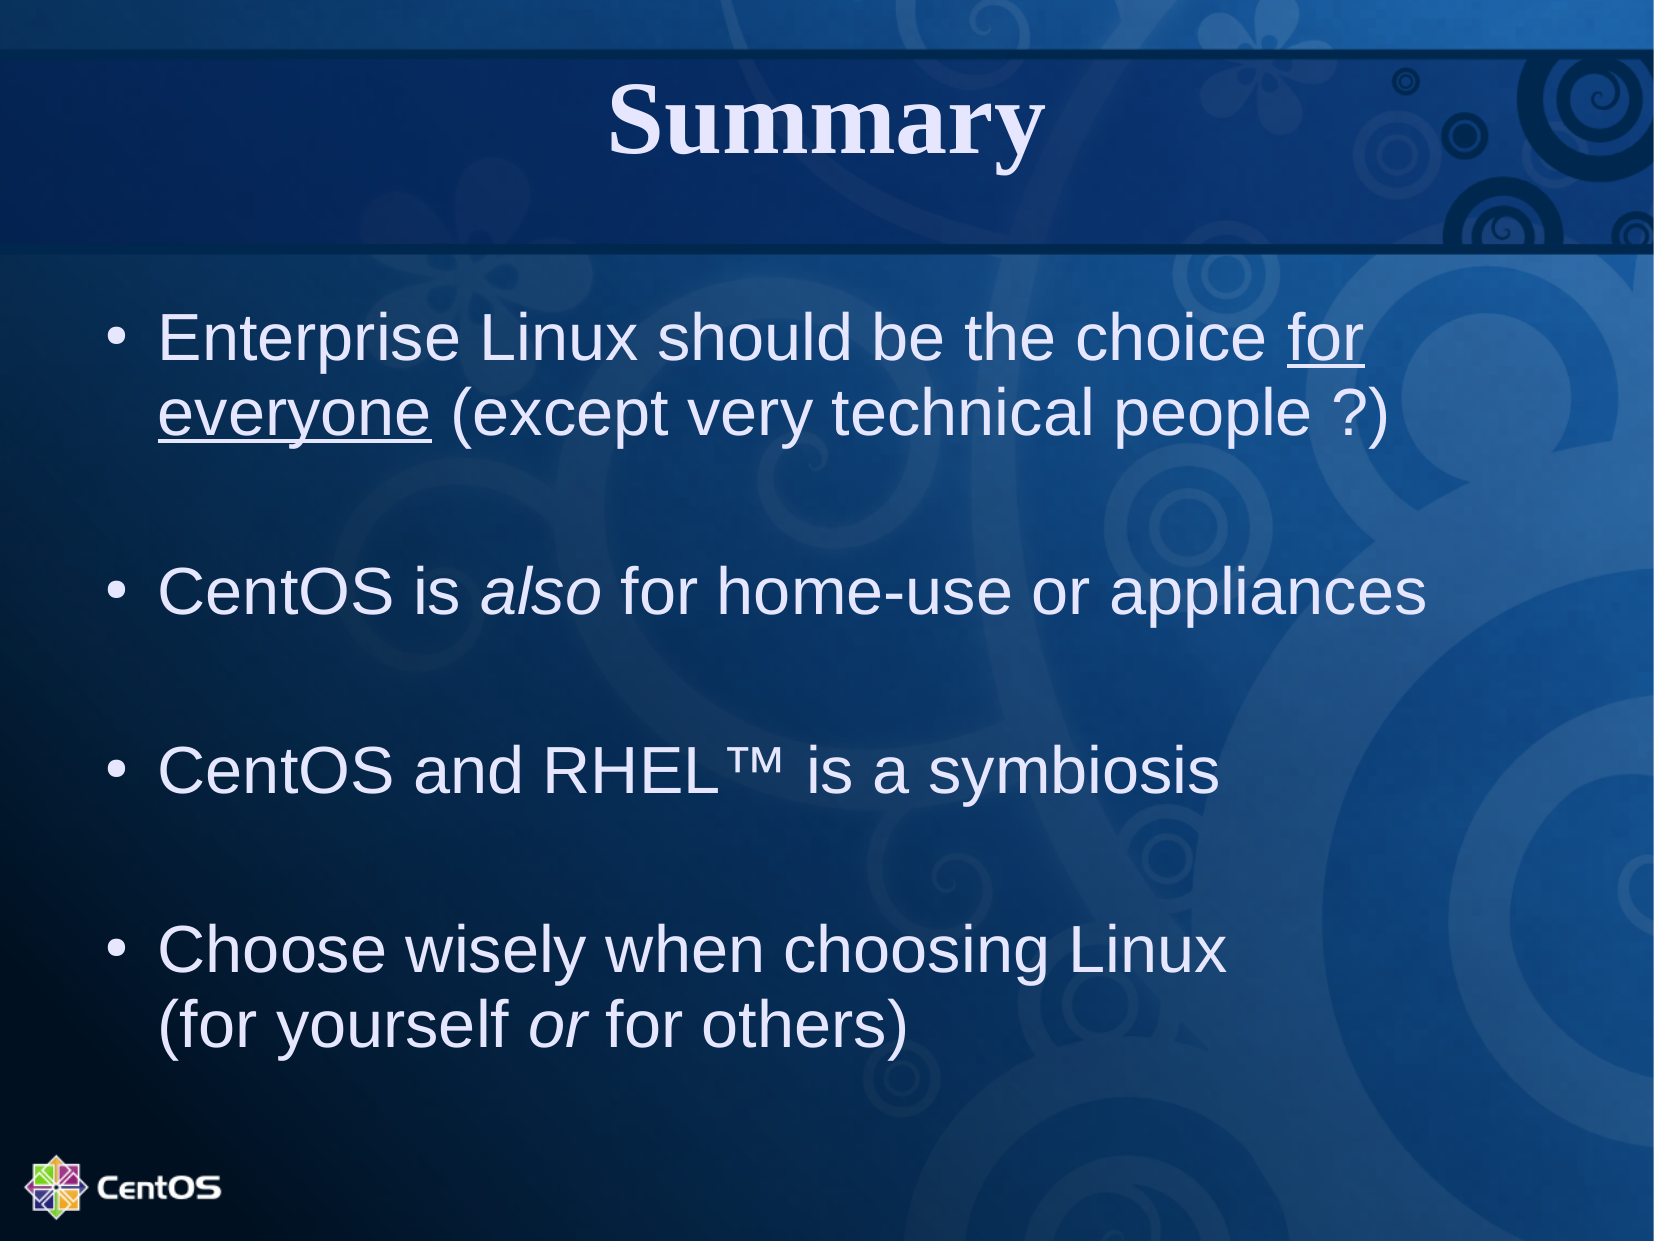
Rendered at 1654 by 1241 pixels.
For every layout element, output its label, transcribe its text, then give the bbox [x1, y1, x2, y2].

list Enterprise Linux should be the choice for everyone (except very technical people ?) CentOS is also for home-use or appliances CentOS and RHEL™ is a symbiosis Choose wisely when choosing Linux (for yourself or for others) [86, 300, 1576, 1241]
title Summary [82, 49, 1571, 188]
picture [0, 0, 1654, 1241]
